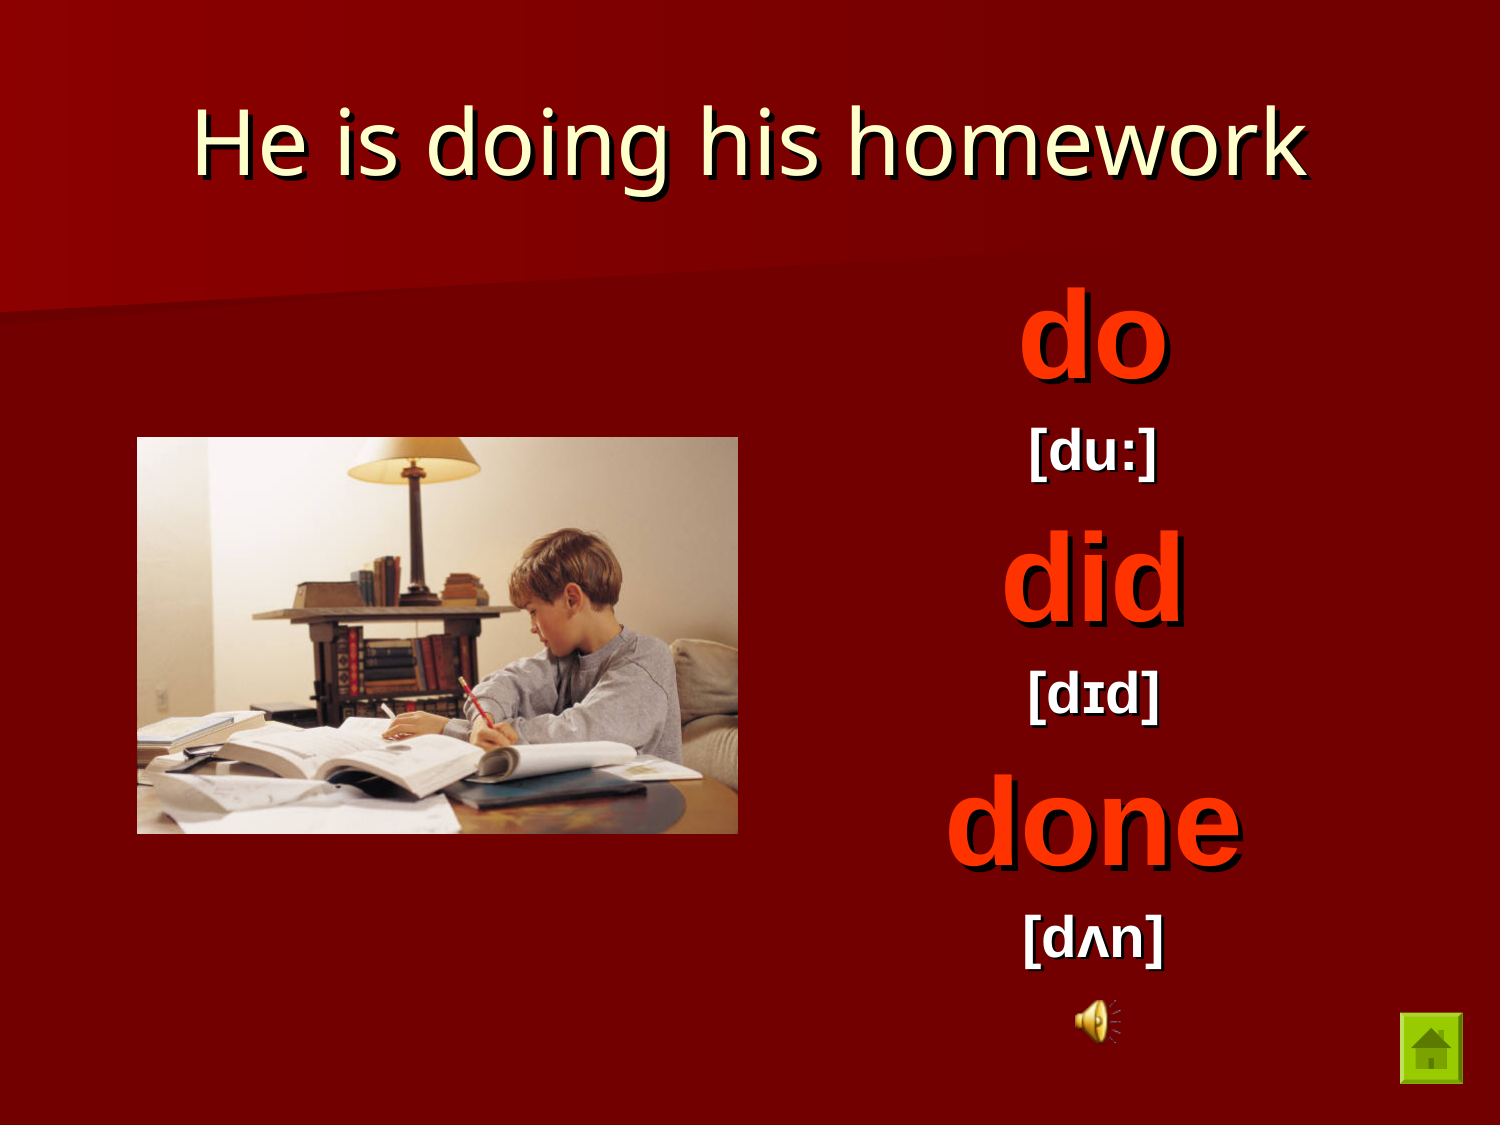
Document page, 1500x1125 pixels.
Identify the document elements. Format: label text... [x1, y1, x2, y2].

picture [1074, 999, 1126, 1051]
list do [du:] did [dɪd] done [dʌn] [762, 262, 1426, 1000]
title He is doing his homework [75, 45, 1426, 233]
text_box [1401, 1012, 1463, 1084]
picture [137, 437, 738, 834]
